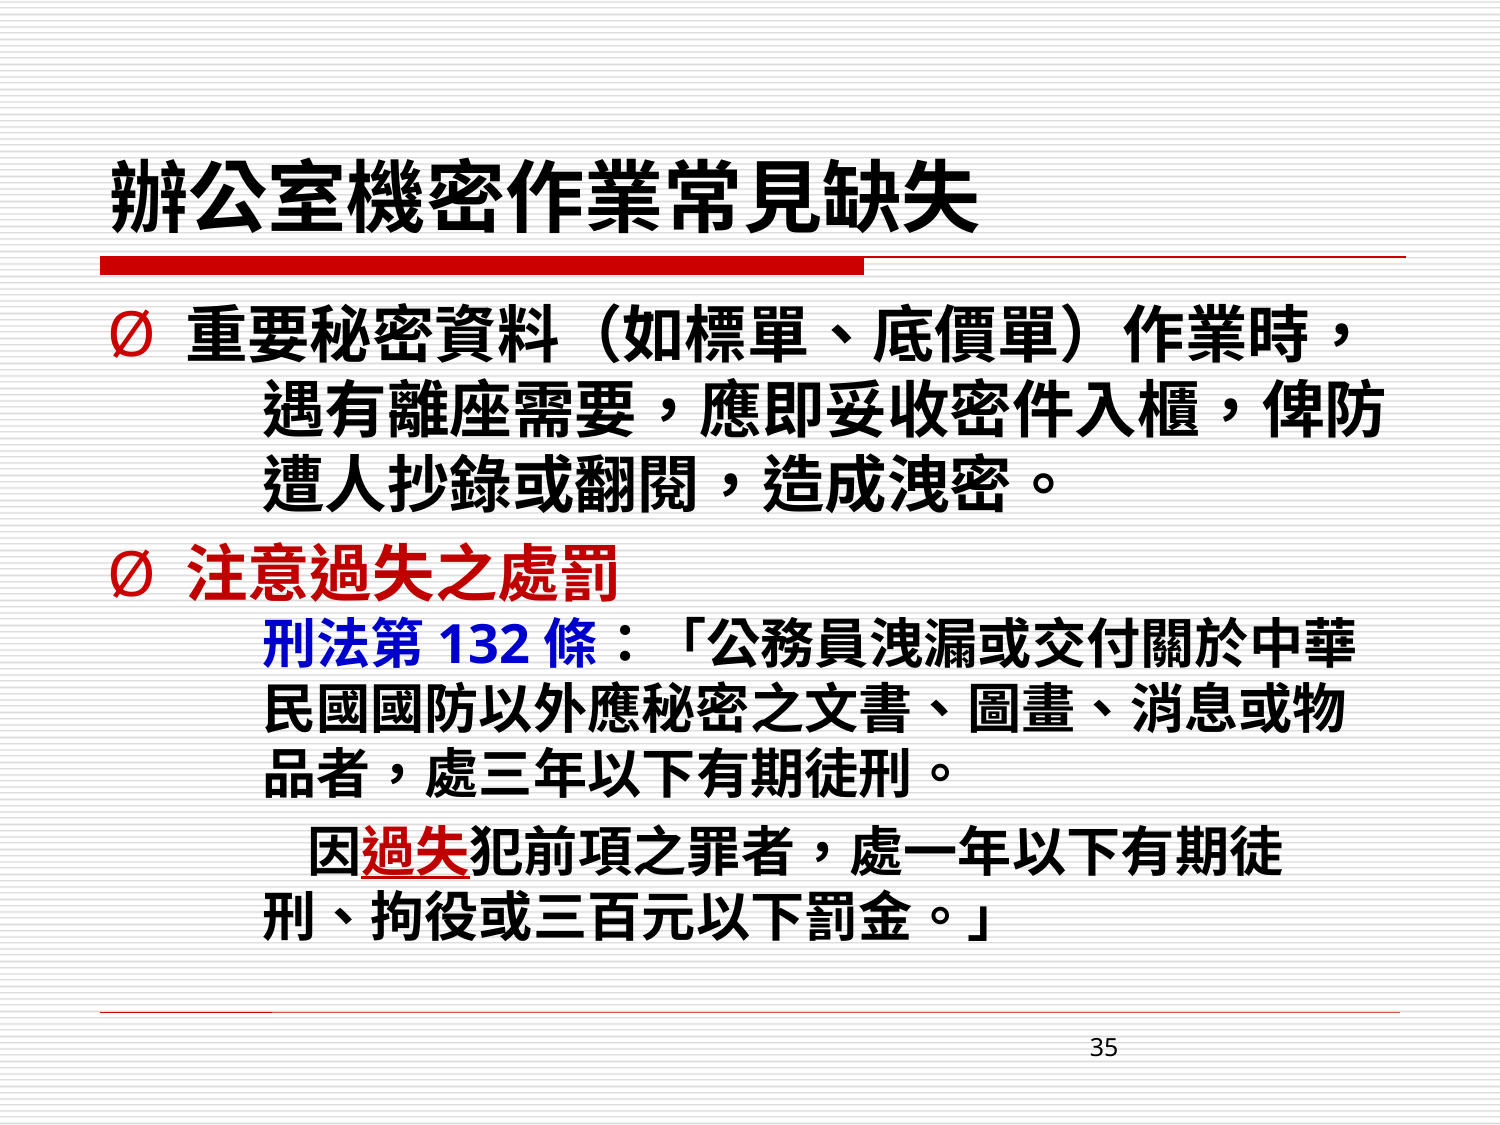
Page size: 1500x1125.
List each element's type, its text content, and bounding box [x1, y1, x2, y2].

title 辦公室機密作業常見缺失 [94, 50, 1407, 250]
text_box [1074, 1024, 1400, 1103]
list 重要秘密資料（如標單、底價單）作業時，遇有離座需要，應即妥收密件入櫃，俾防遭人抄錄或翻閱，造成洩密。 注意過失之處罰 刑法第132條：「公務員洩漏或交付關於中華民國國防以外應秘密之文書、圖畫、消息或物品者，處三年以下有期徒刑。 因過失犯前項之罪者，處一年以下有期徒刑、拘役或三百元以下罰金。」 [92, 287, 1406, 988]
